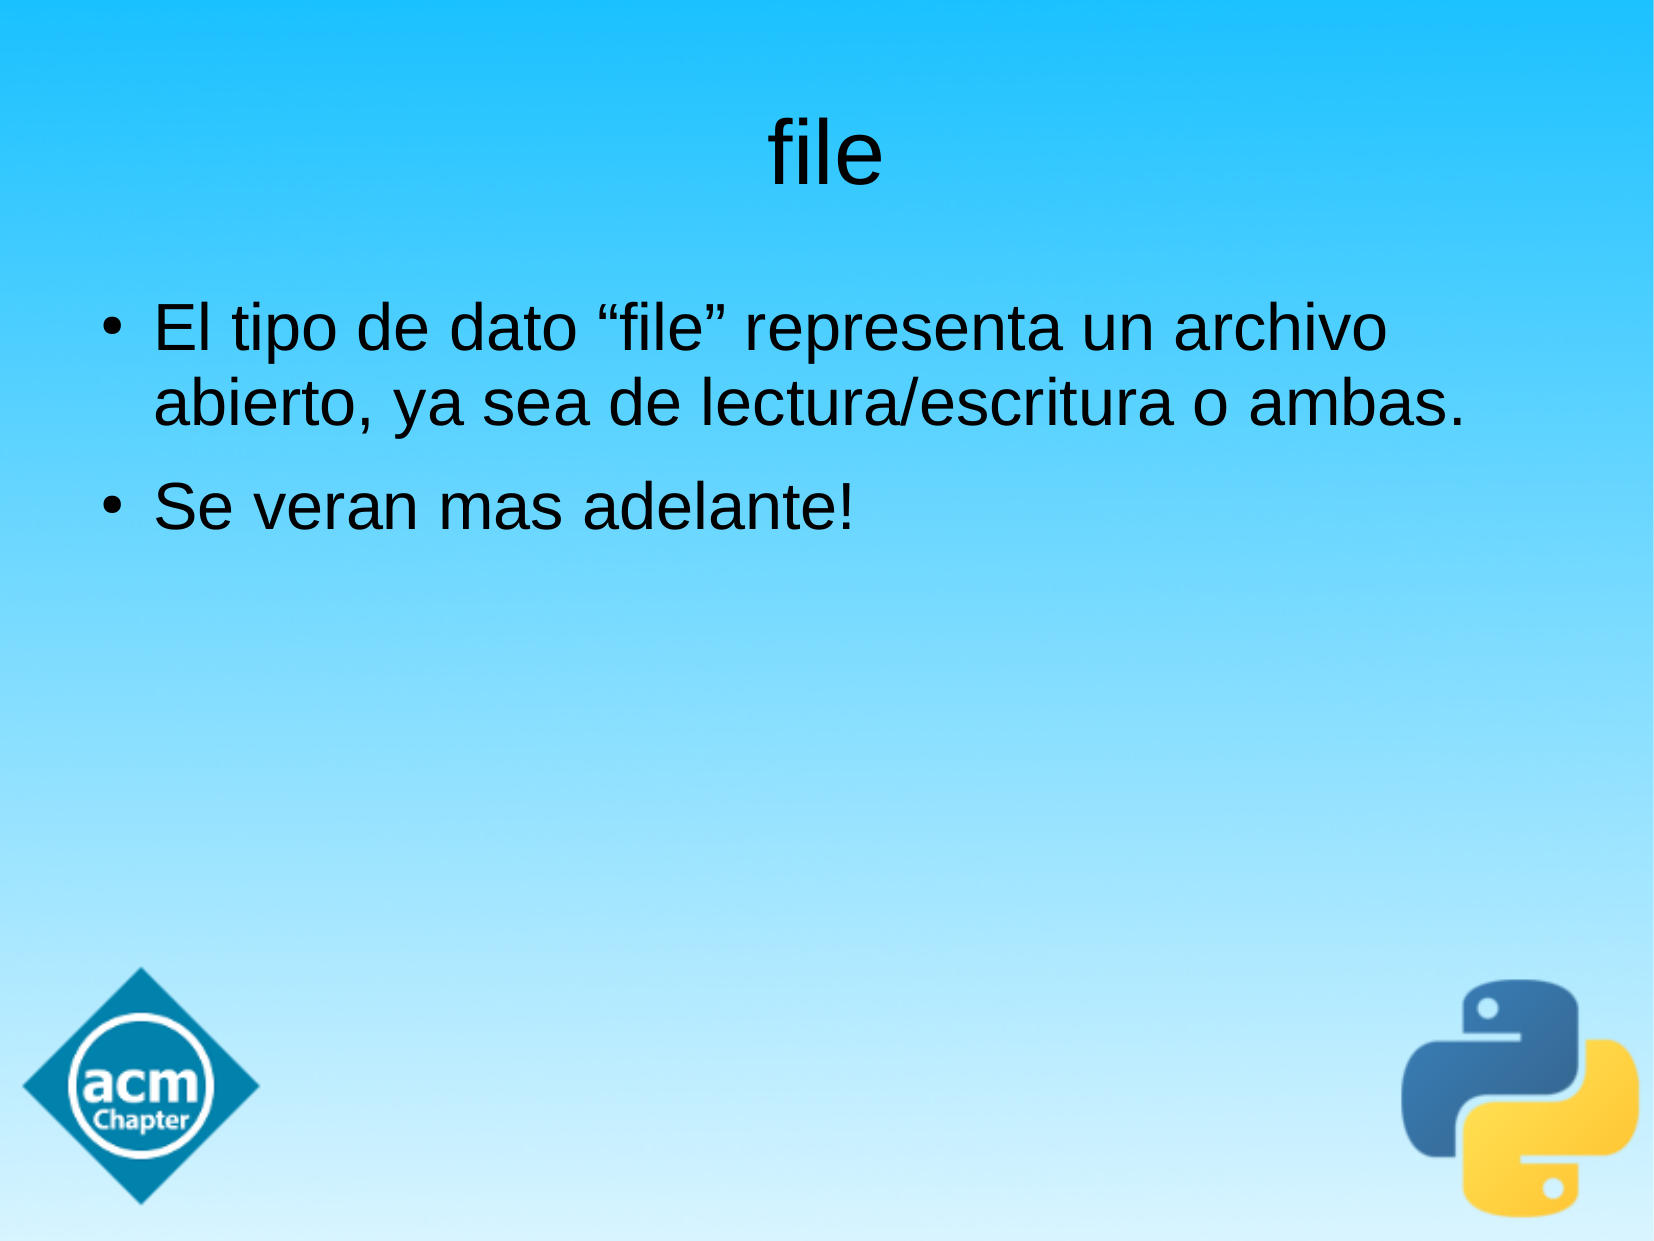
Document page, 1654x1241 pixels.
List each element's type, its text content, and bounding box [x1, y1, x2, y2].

picture [0, 0, 1654, 1241]
list El tipo de dato “file” representa un archivo abierto, ya sea de lectura/escritura o ambas. Se veran mas adelante! [82, 290, 1571, 1010]
title file [82, 49, 1571, 257]
